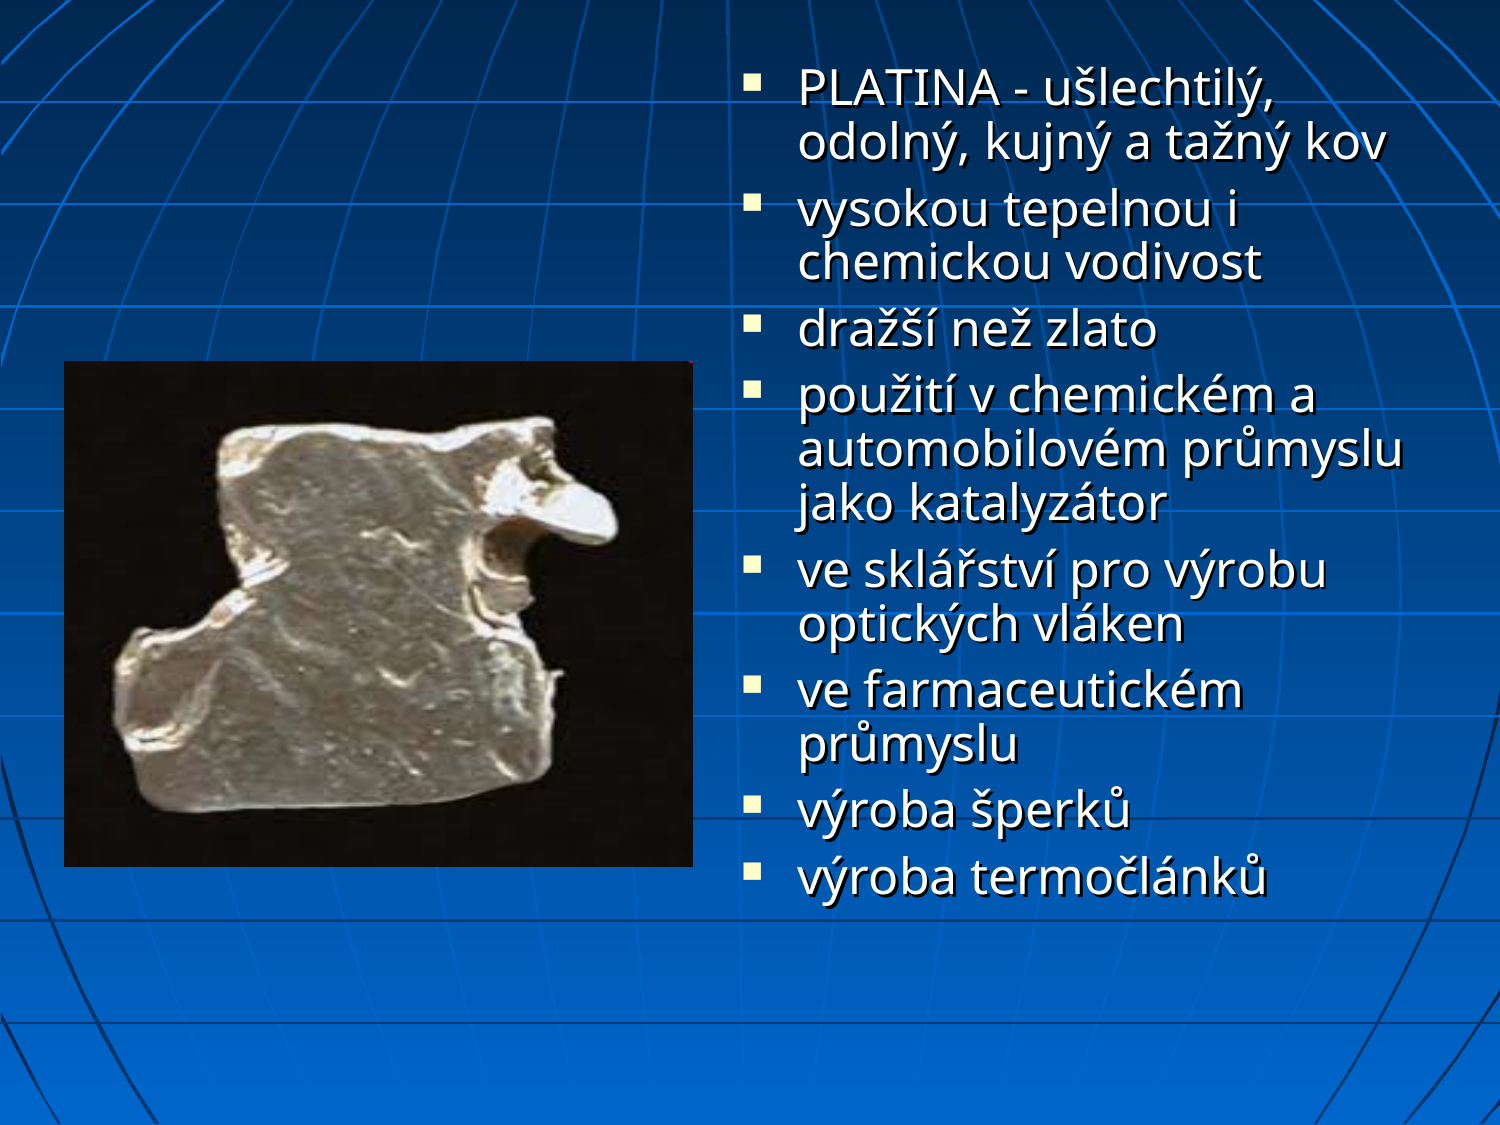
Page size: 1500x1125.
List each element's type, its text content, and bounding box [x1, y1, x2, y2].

list PLATINA - ušlechtilý, odolný, kujný a tažný kov vysokou tepelnou i chemickou vodivost dražší než zlato použití v chemickém a automobilovém průmyslu jako katalyzátor ve sklářství pro výrobu optických vláken ve farmaceutickém průmyslu výroba šperků výroba termočlánků [726, 54, 1425, 1088]
picture [64, 361, 693, 867]
